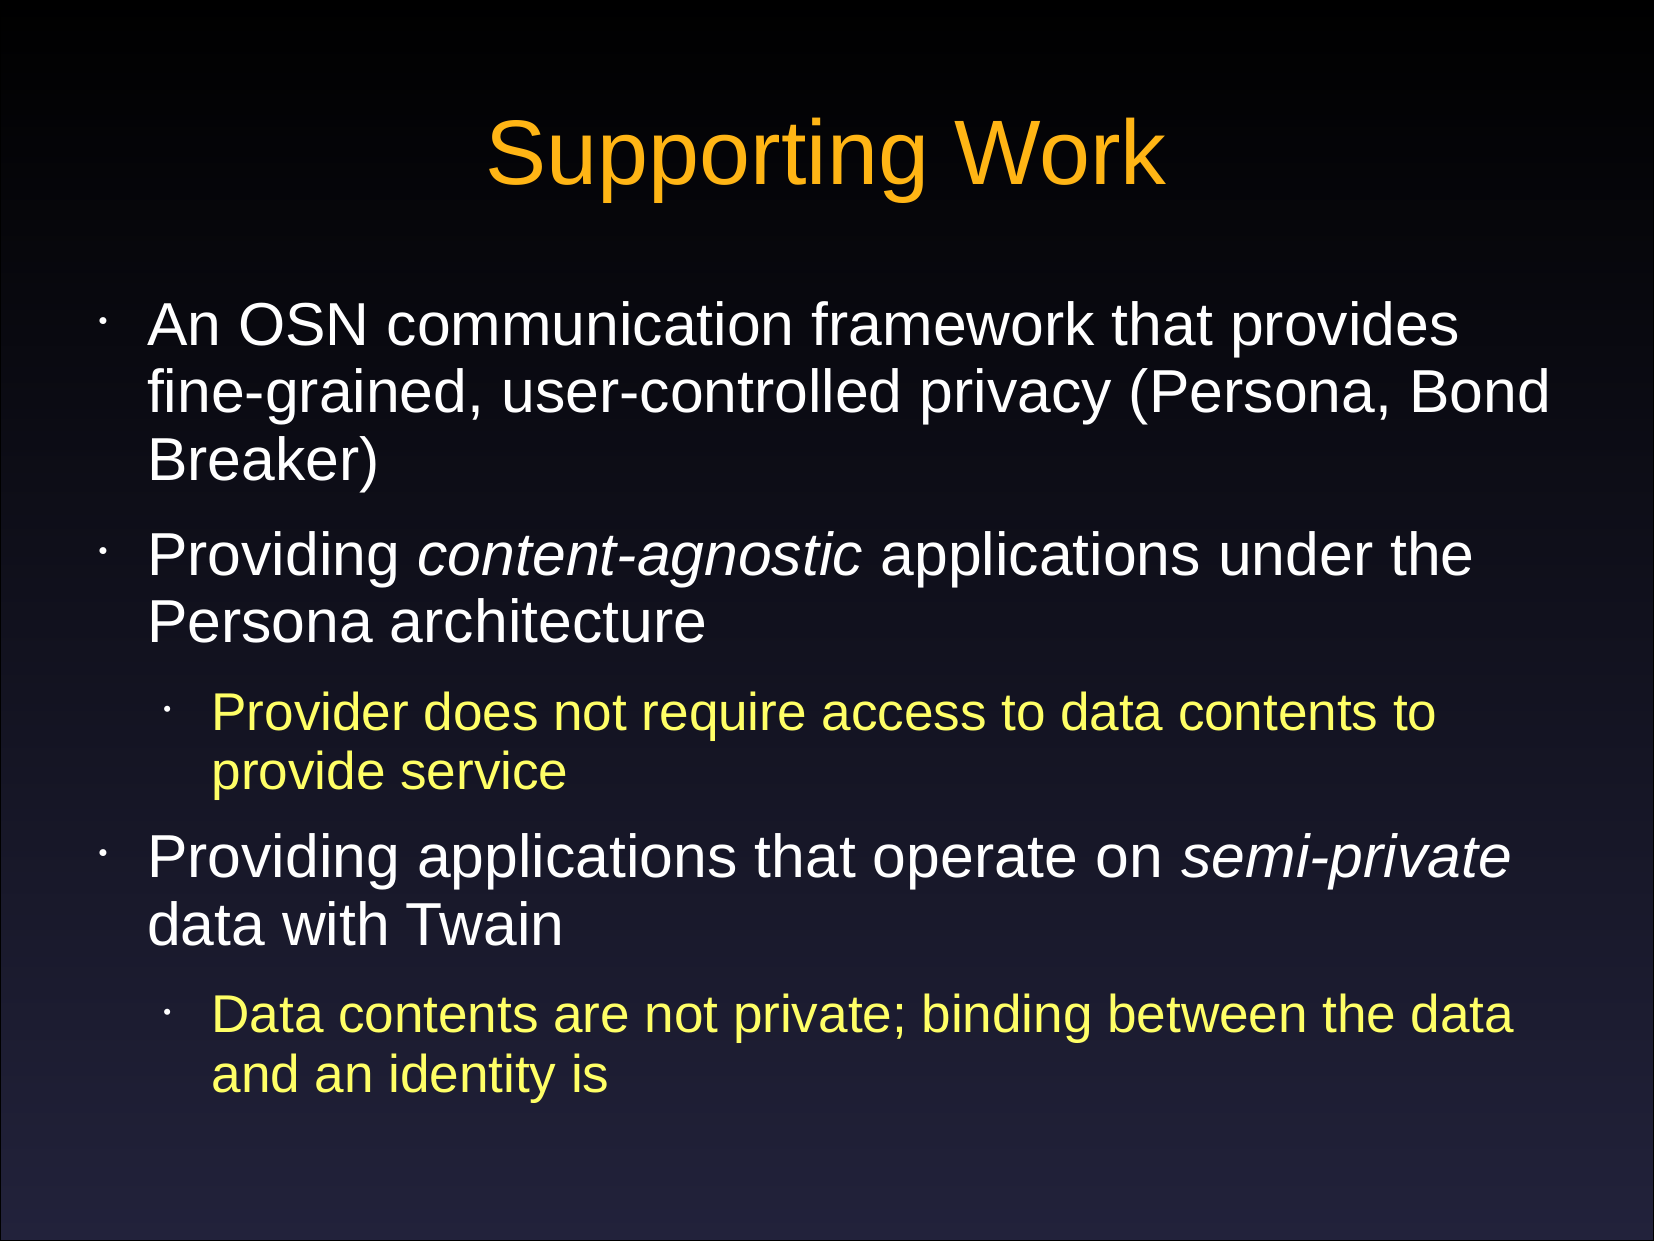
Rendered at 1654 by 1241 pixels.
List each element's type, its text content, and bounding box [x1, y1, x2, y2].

list An OSN communication framework that provides fine-grained, user-controlled privacy (Persona, Bond Breaker) Providing content-agnostic applications under the Persona architecture Provider does not require access to data contents to provide service Providing applications that operate on semi-private data with Twain Data contents are not private; binding between the data and an identity is [82, 290, 1571, 1109]
title Supporting Work [82, 49, 1571, 257]
